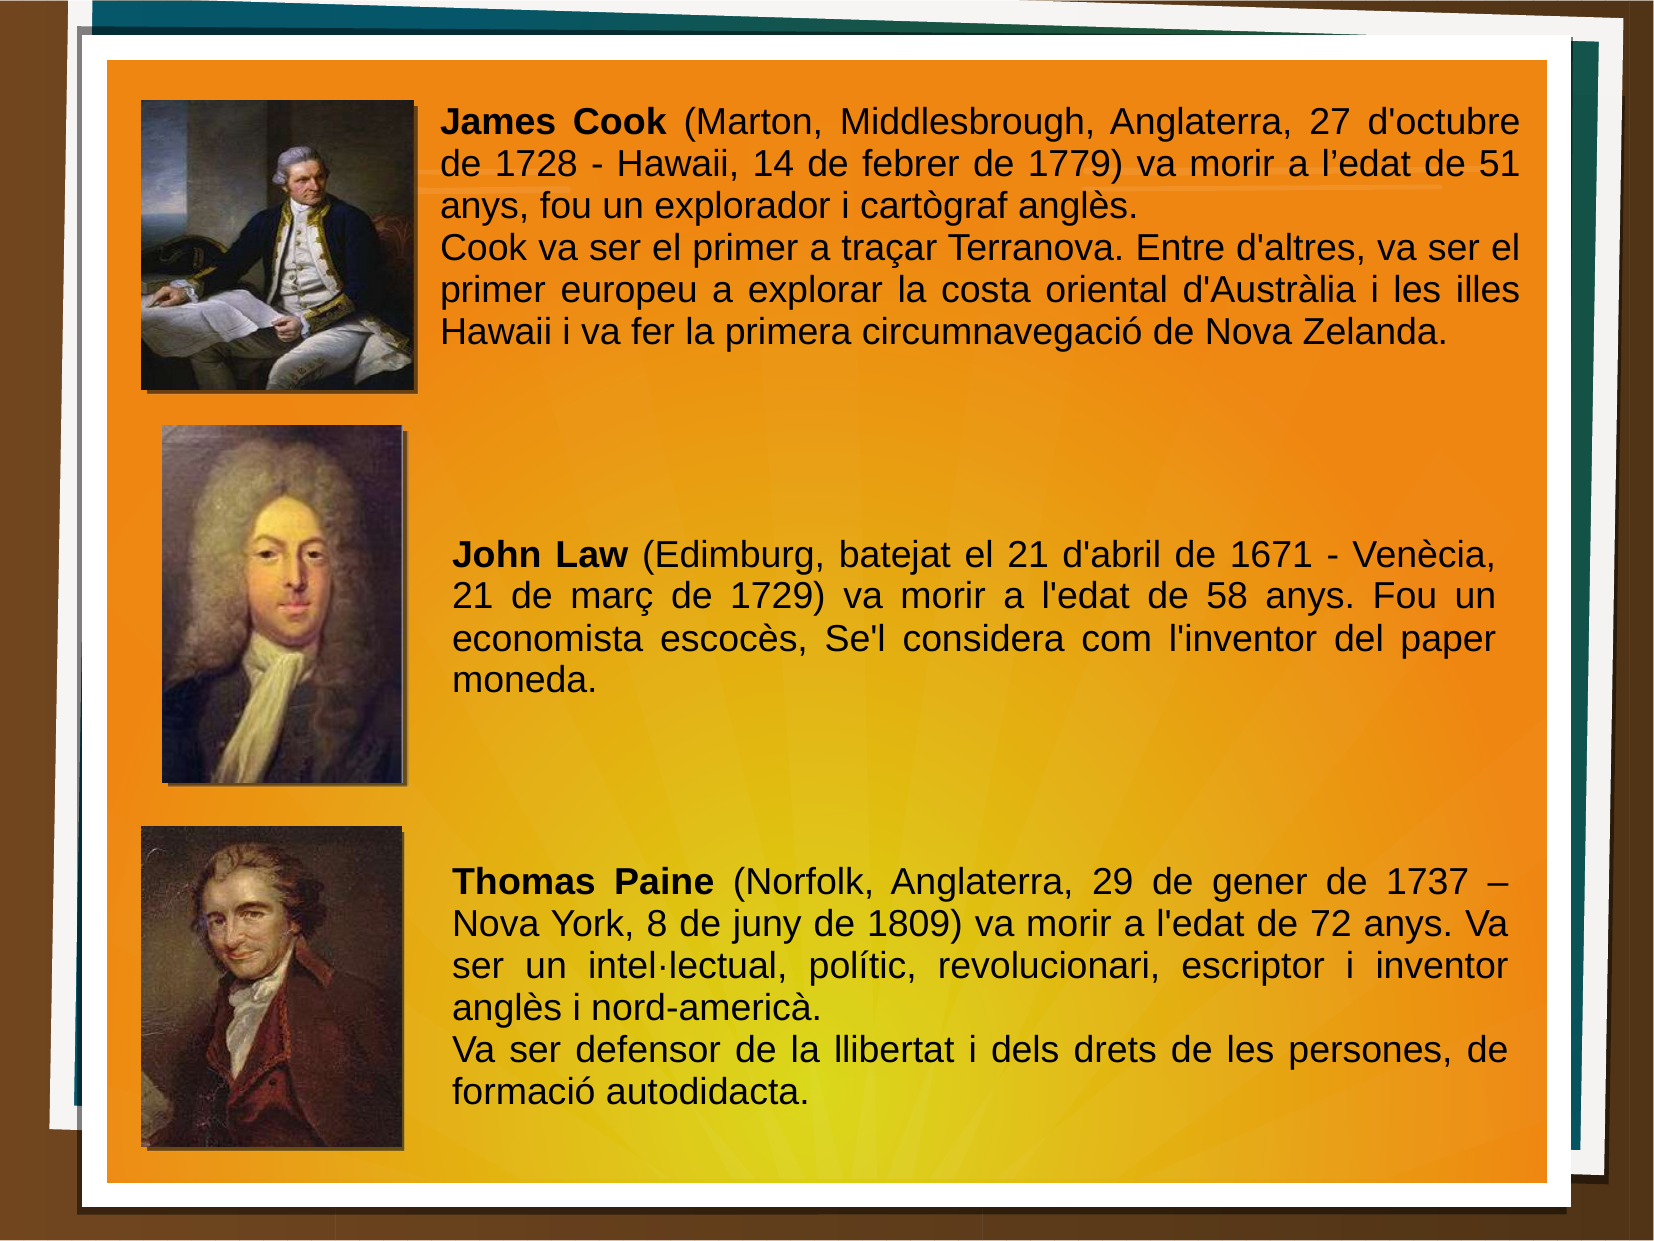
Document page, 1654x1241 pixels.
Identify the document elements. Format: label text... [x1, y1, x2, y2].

text_box John Law (Edimburg, batejat el 21 d'abril de 1671 - Venècia, 21 de març de 1729) va morir a l'edat de 58 anys. Fou un economista escocès, Se'l considera com l'inventor del paper moneda. [437, 525, 1512, 709]
picture [141, 100, 414, 390]
text_box James Cook (Marton, Middlesbrough, Anglaterra, 27 d'octubre de 1728 - Hawaii, 14 de febrer de 1779) va morir a l’edat de 51 anys, fou un explorador i cartògraf anglès. Cook va ser el primer a traçar Terranova. Entre d'altres, va ser el primer europeu a explorar la costa oriental d'Austràlia i les illes Hawaii i va fer la primera circumnavegació de Nova Zelanda. [425, 92, 1536, 402]
picture [162, 425, 403, 783]
text_box Thomas Paine (Norfolk, Anglaterra, 29 de gener de 1737 – Nova York, 8 de juny de 1809) va morir a l'edat de 72 anys. Va ser un intel·lectual, polític, revolucionari, escriptor i inventor anglès i nord-americà. Va ser defensor de la llibertat i dels drets de les persones, de formació autodidacta. [437, 853, 1524, 1121]
picture [141, 826, 402, 1147]
